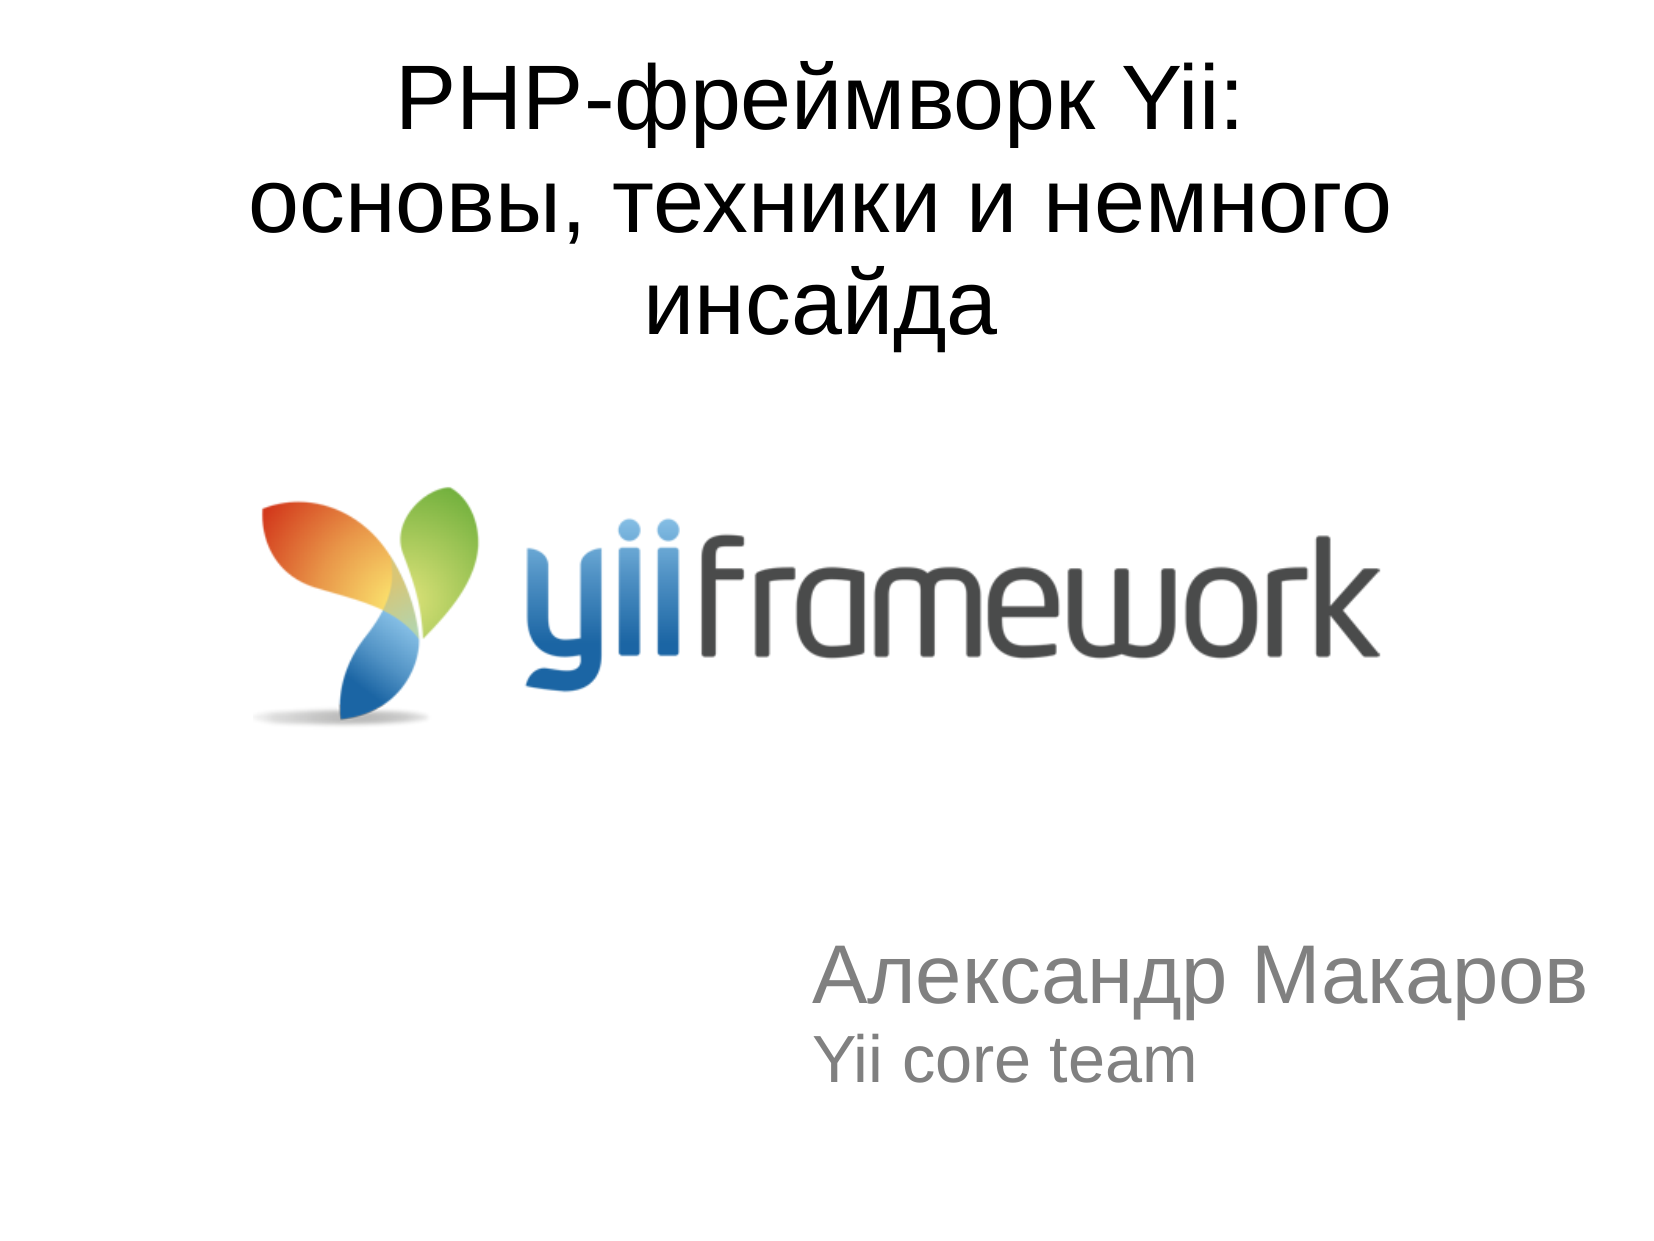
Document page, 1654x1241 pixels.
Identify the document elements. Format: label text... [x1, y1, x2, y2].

title PHP-фреймворк Yii: основы, техники и немного инсайда [76, 46, 1565, 355]
picture [253, 484, 1387, 730]
text_box Александр Макаров Yii core team [797, 921, 1605, 1104]
